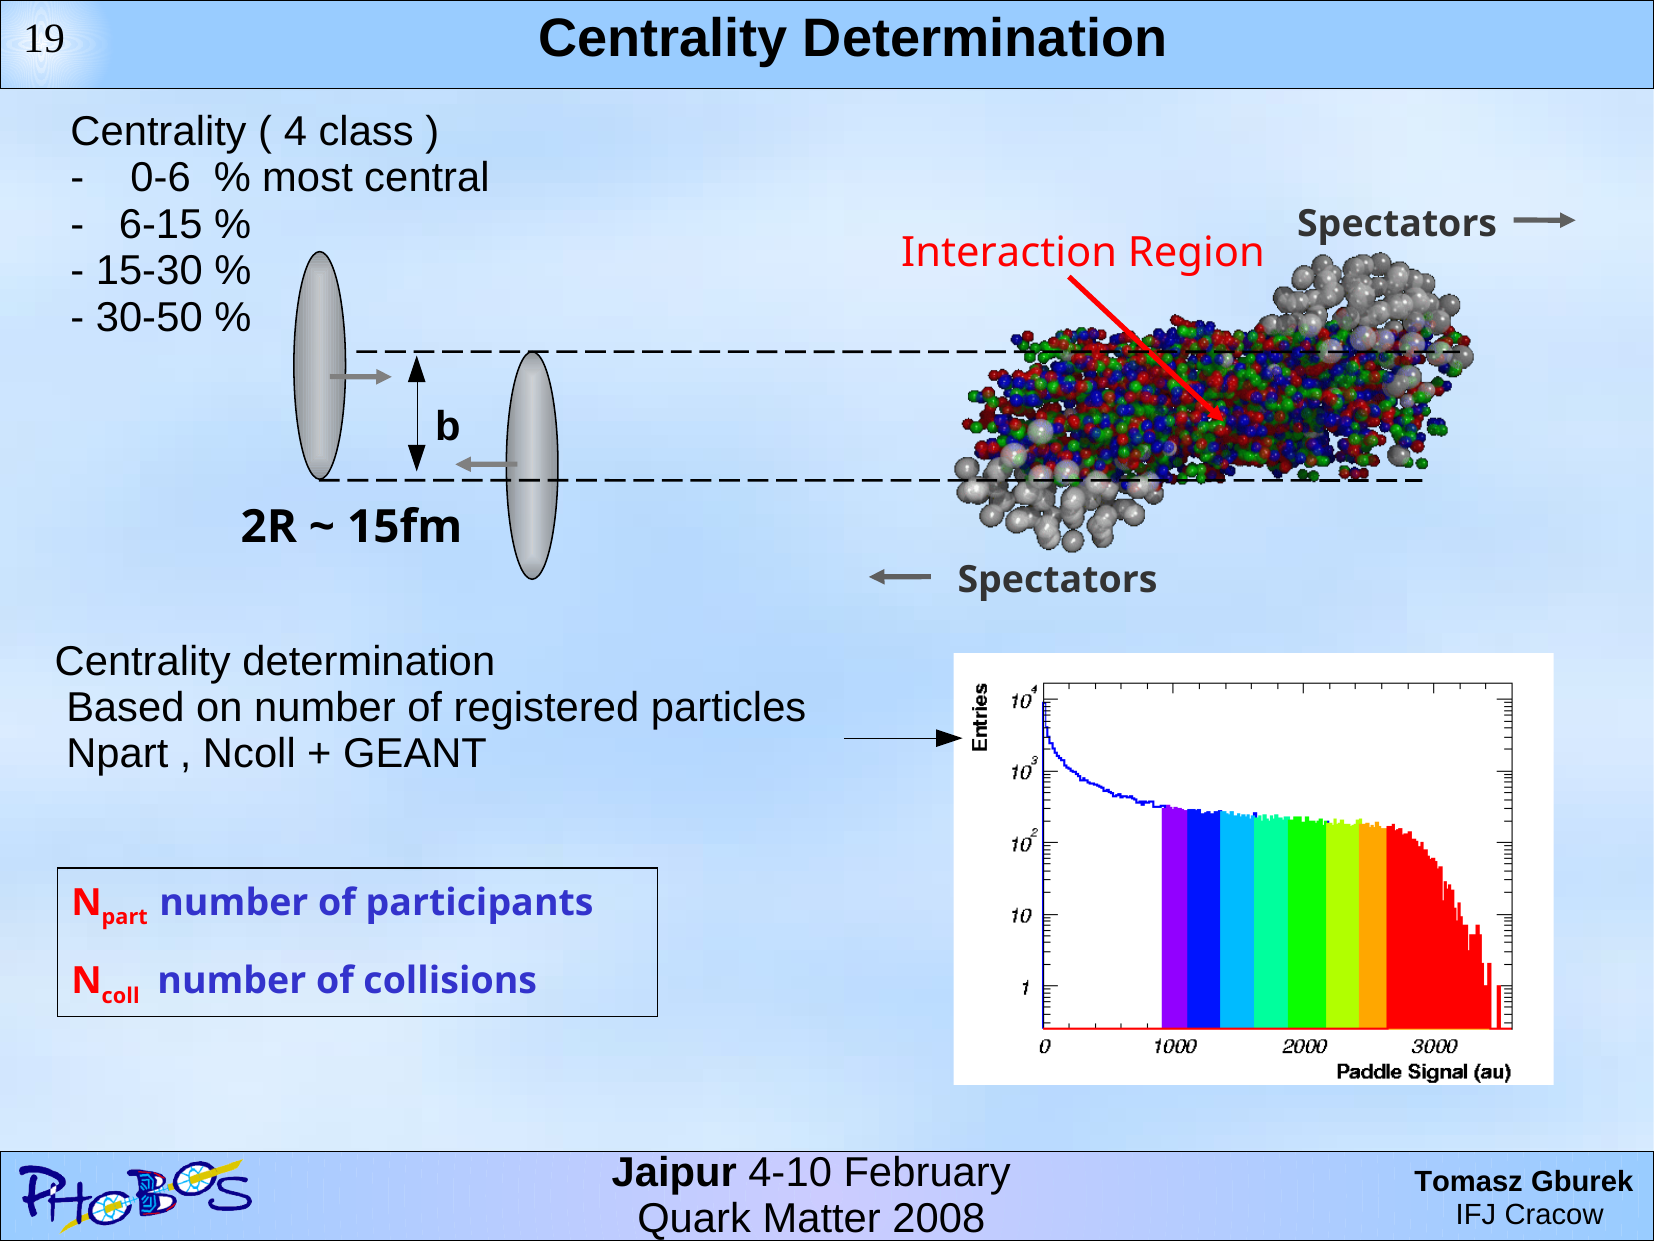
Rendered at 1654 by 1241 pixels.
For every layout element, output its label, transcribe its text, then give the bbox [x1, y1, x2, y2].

text_box 2R ~ 15fm [225, 486, 478, 565]
text_box Centrality ( 4 class ) - 0-6 % most central - 6-15 % - 15-30 % - 30-50 % [55, 100, 881, 349]
text_box [293, 251, 346, 479]
text_box Spectators [942, 545, 1173, 612]
text_box [506, 353, 558, 580]
text_box b [420, 395, 496, 458]
text_box Npart number of participants Ncoll number of collisions [57, 868, 658, 1017]
text_box Centrality determination Based on number of registered particles Npart , Ncoll + GEANT [39, 629, 1128, 785]
text_box Spectators [1282, 188, 1513, 255]
picture [0, 89, 1654, 1241]
text_box Interaction Region [886, 213, 1280, 287]
title Centrality Determination [100, 0, 1607, 94]
